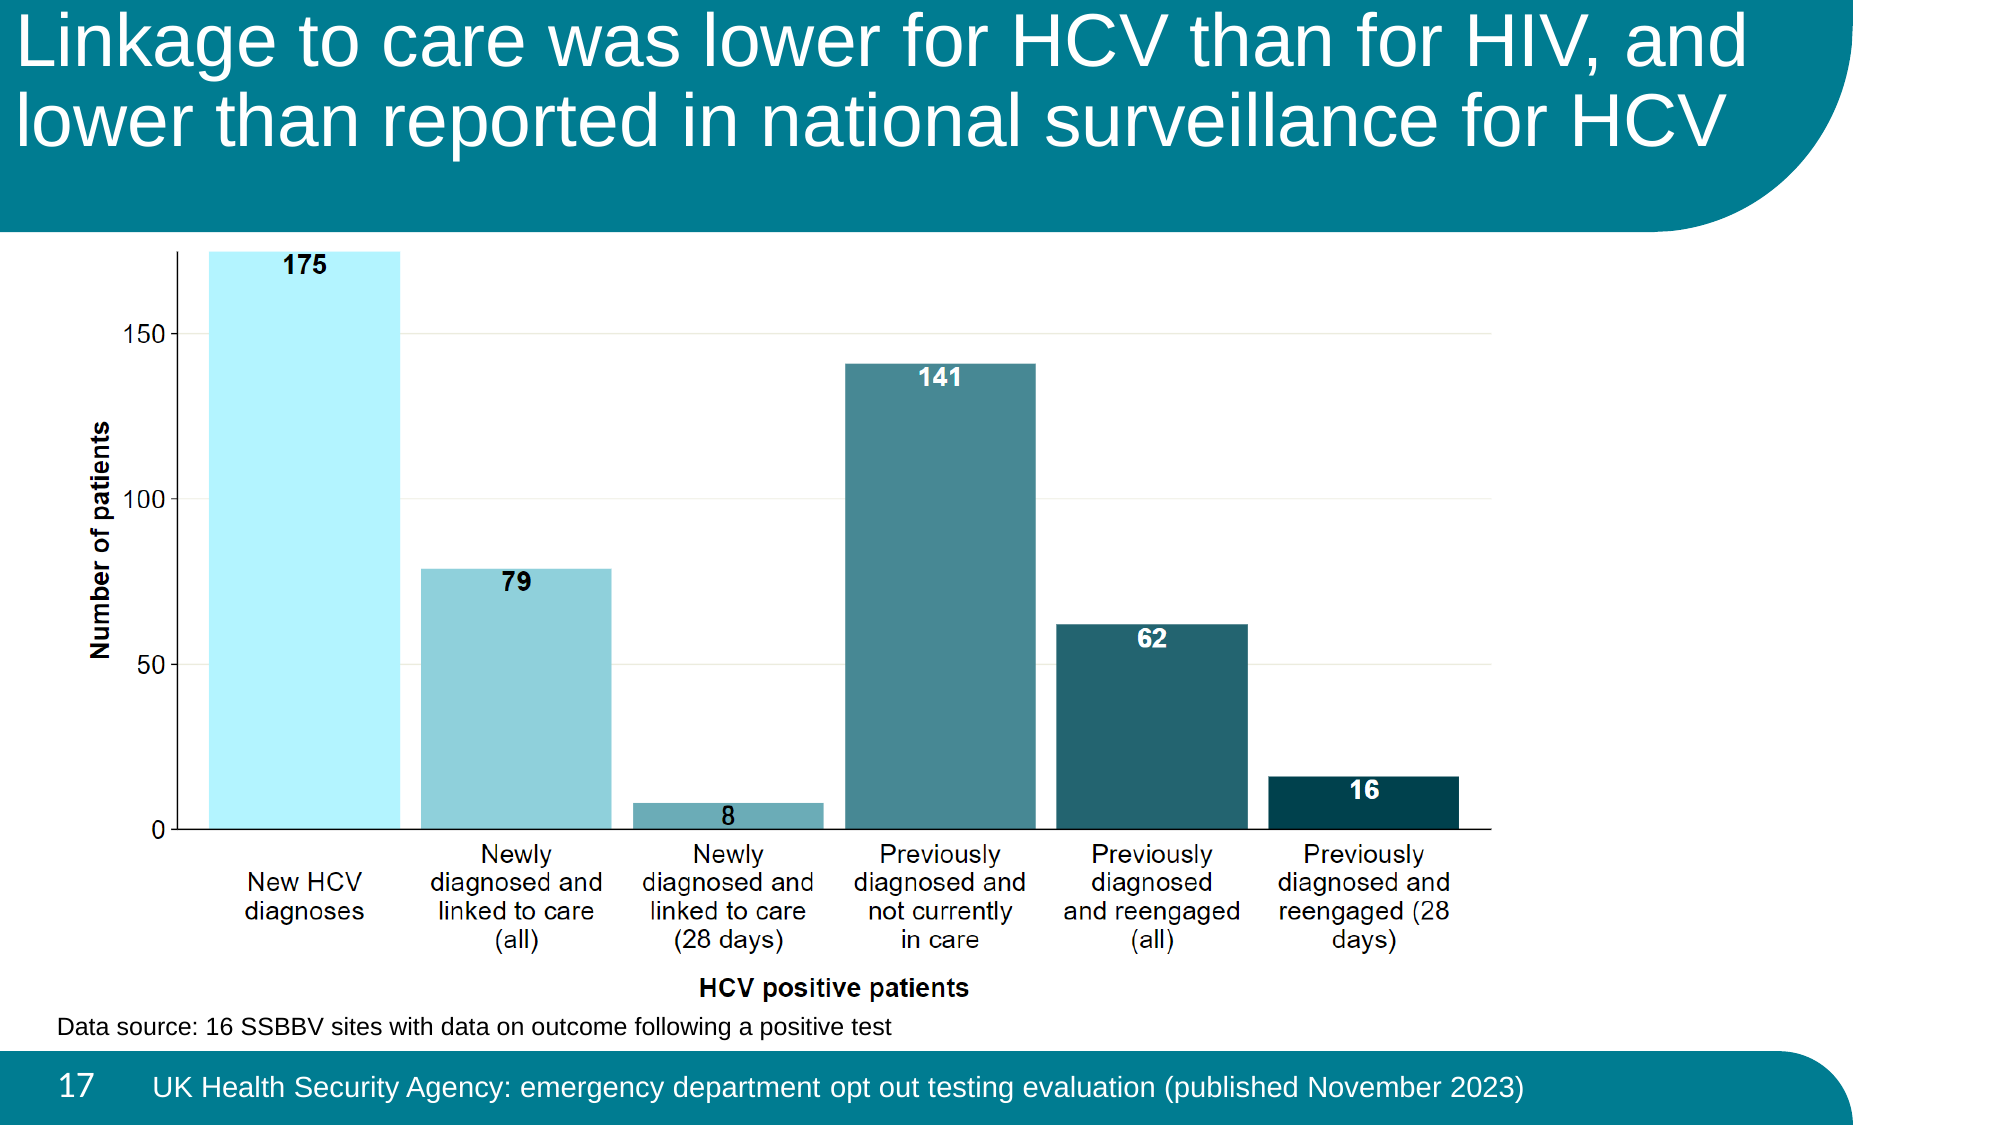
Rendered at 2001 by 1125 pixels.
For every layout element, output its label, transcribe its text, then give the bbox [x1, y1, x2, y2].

title Linkage to care was lower for HCV than for HIV, and lower than reported in national surveillance for HCV [0, 0, 1780, 192]
text_box [41, 1053, 153, 1119]
text_box Data source: 16 SSBBV sites with data on outcome following a positive test [41, 1003, 1023, 1049]
picture [77, 245, 1519, 1042]
text_box UK Health Security Agency: emergency department opt out testing evaluation (published November 2023) [137, 1056, 1780, 1116]
